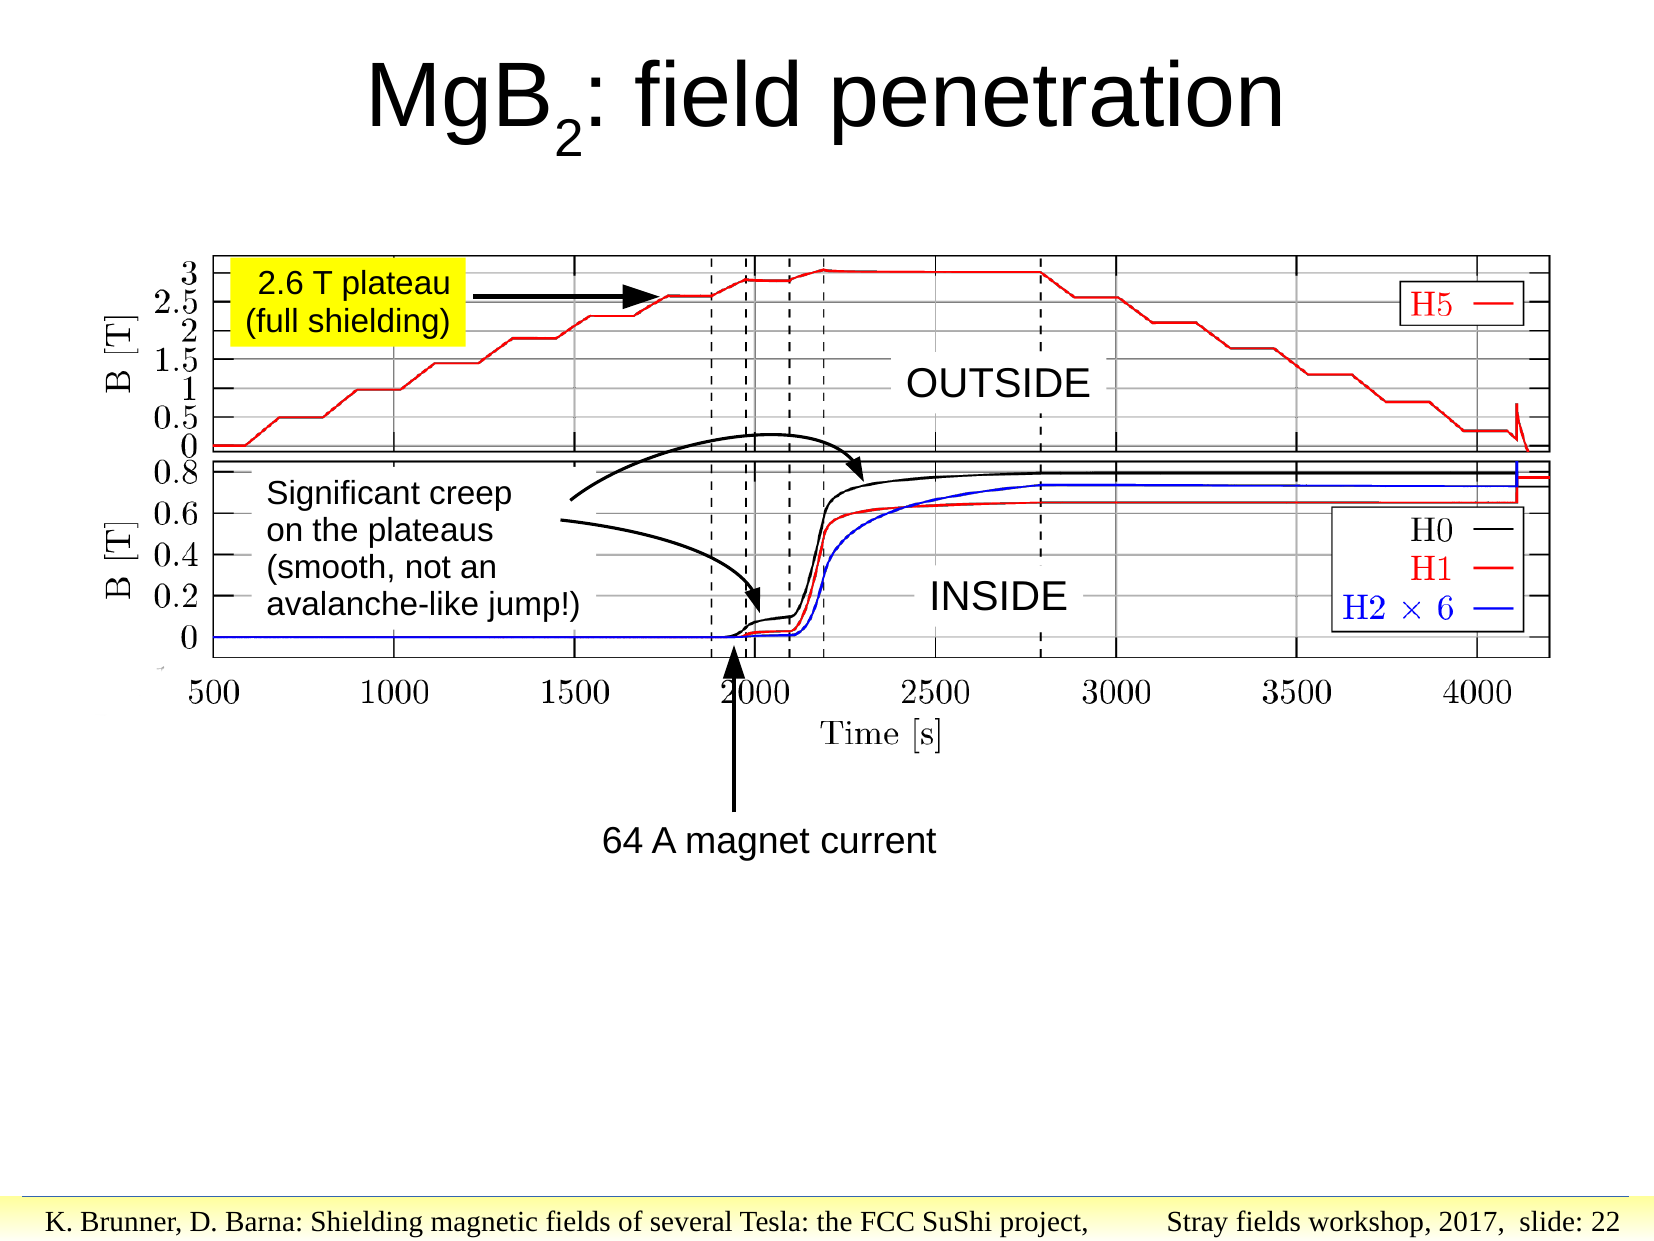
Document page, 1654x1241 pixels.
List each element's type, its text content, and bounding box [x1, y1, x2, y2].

picture [63, 224, 1562, 979]
text_box 2.6 T plateau (full shielding) [230, 257, 466, 347]
text_box OUTSIDE [891, 352, 1107, 414]
text_box 64 A magnet current [587, 812, 956, 873]
text_box Significant creep on the plateaus (smooth, not an avalanche-like jump!) [251, 466, 597, 630]
text_box INSIDE [914, 565, 1084, 627]
title MgB2: field penetration [50, 43, 1603, 168]
